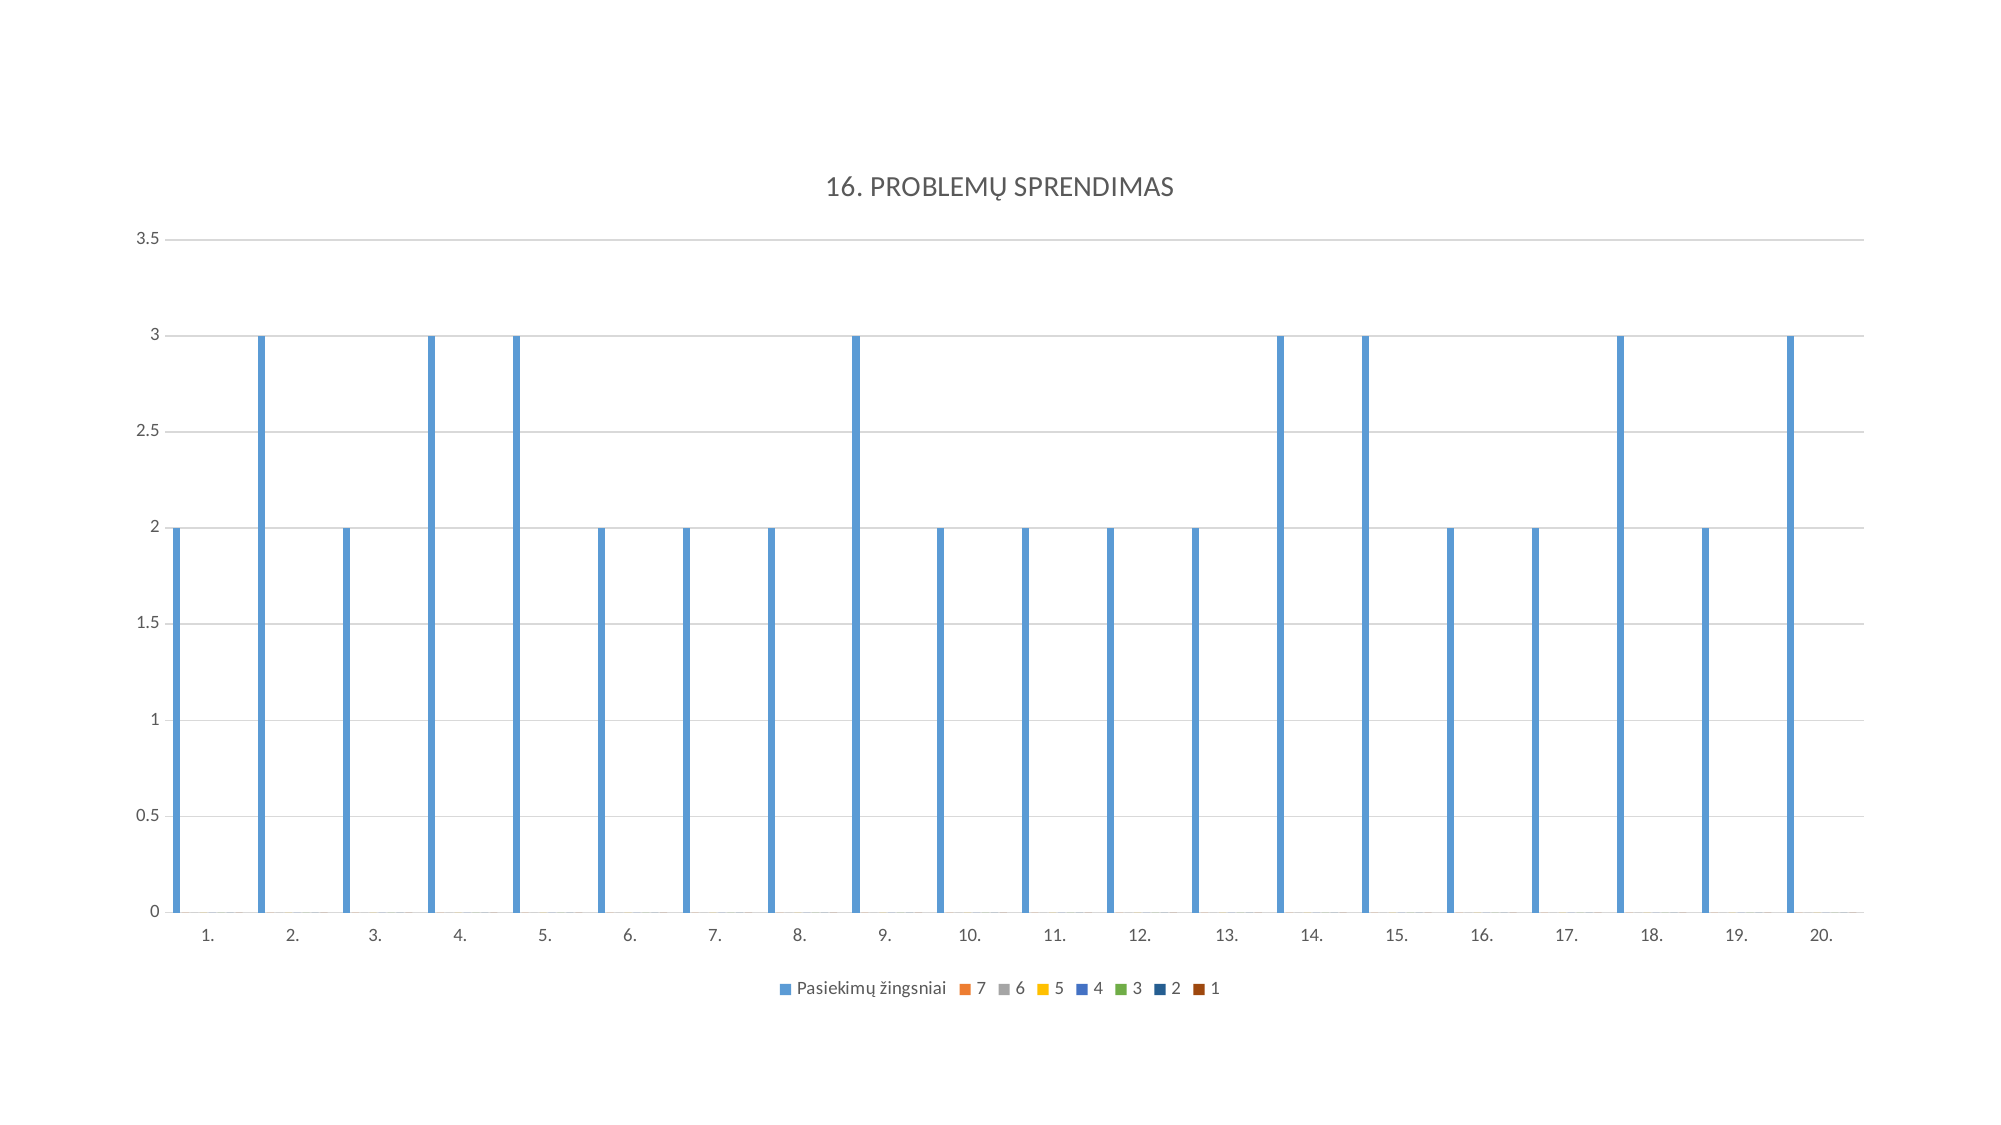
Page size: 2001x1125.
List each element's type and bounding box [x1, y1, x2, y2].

chart [99, 140, 1900, 1005]
